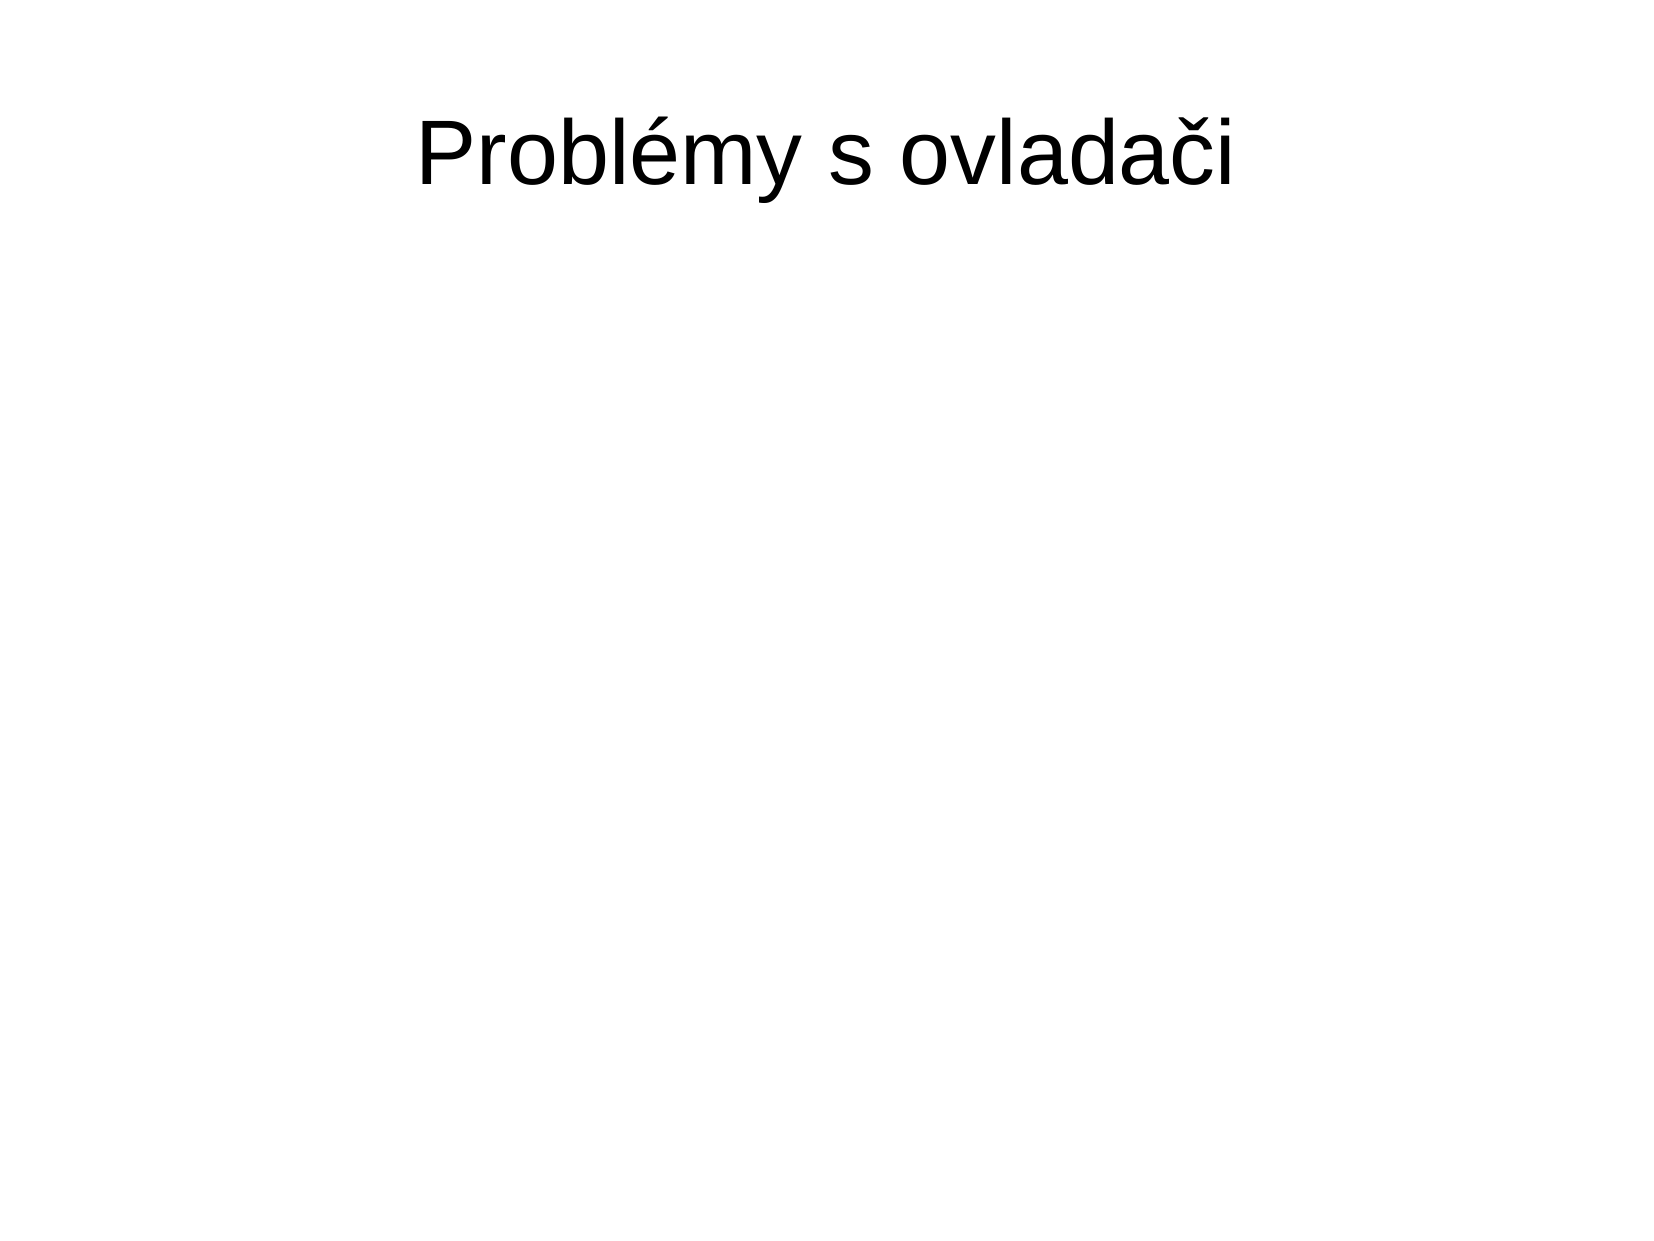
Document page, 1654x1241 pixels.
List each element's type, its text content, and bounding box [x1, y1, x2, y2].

title Problémy s ovladači [82, 49, 1571, 257]
